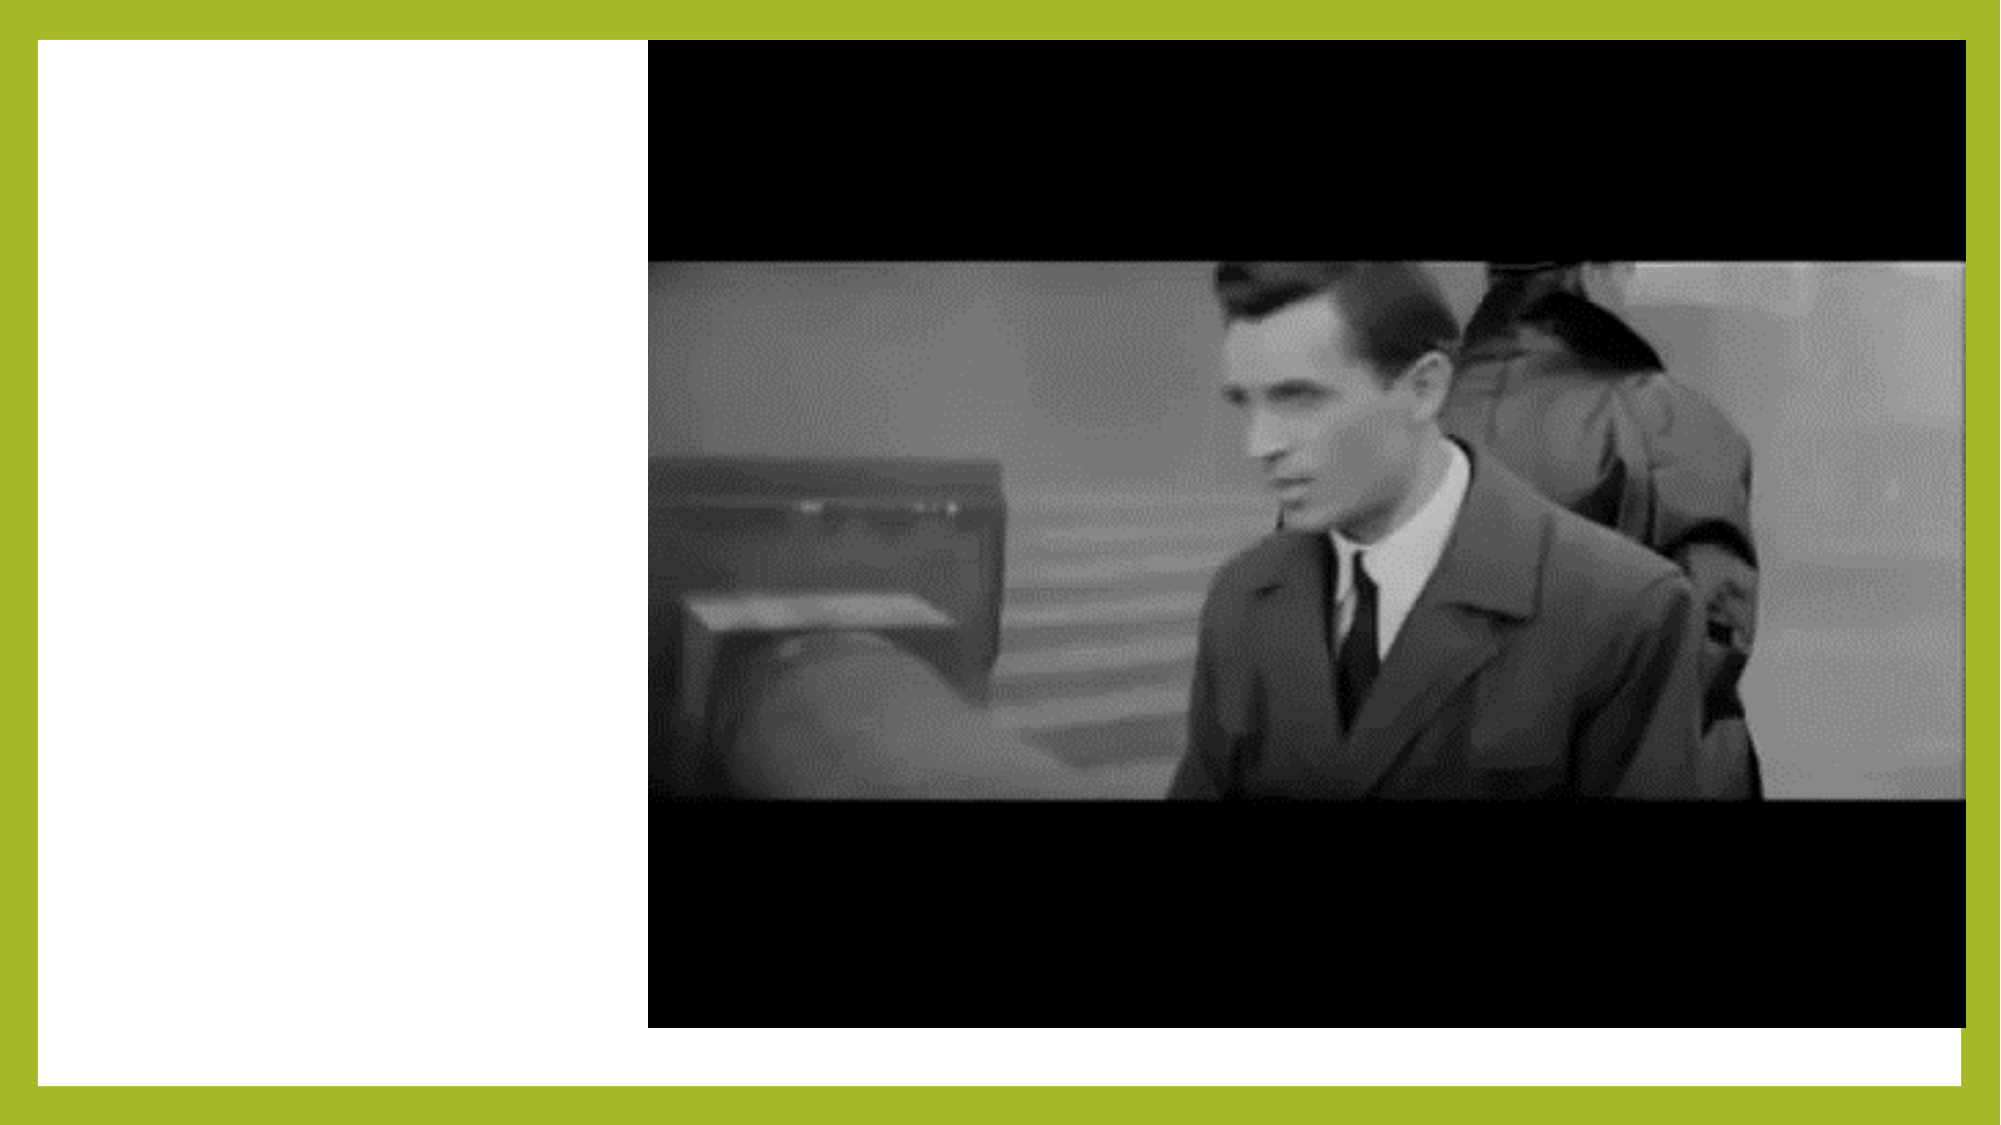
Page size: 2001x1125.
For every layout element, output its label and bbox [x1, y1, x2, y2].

picture [648, 40, 1966, 1028]
